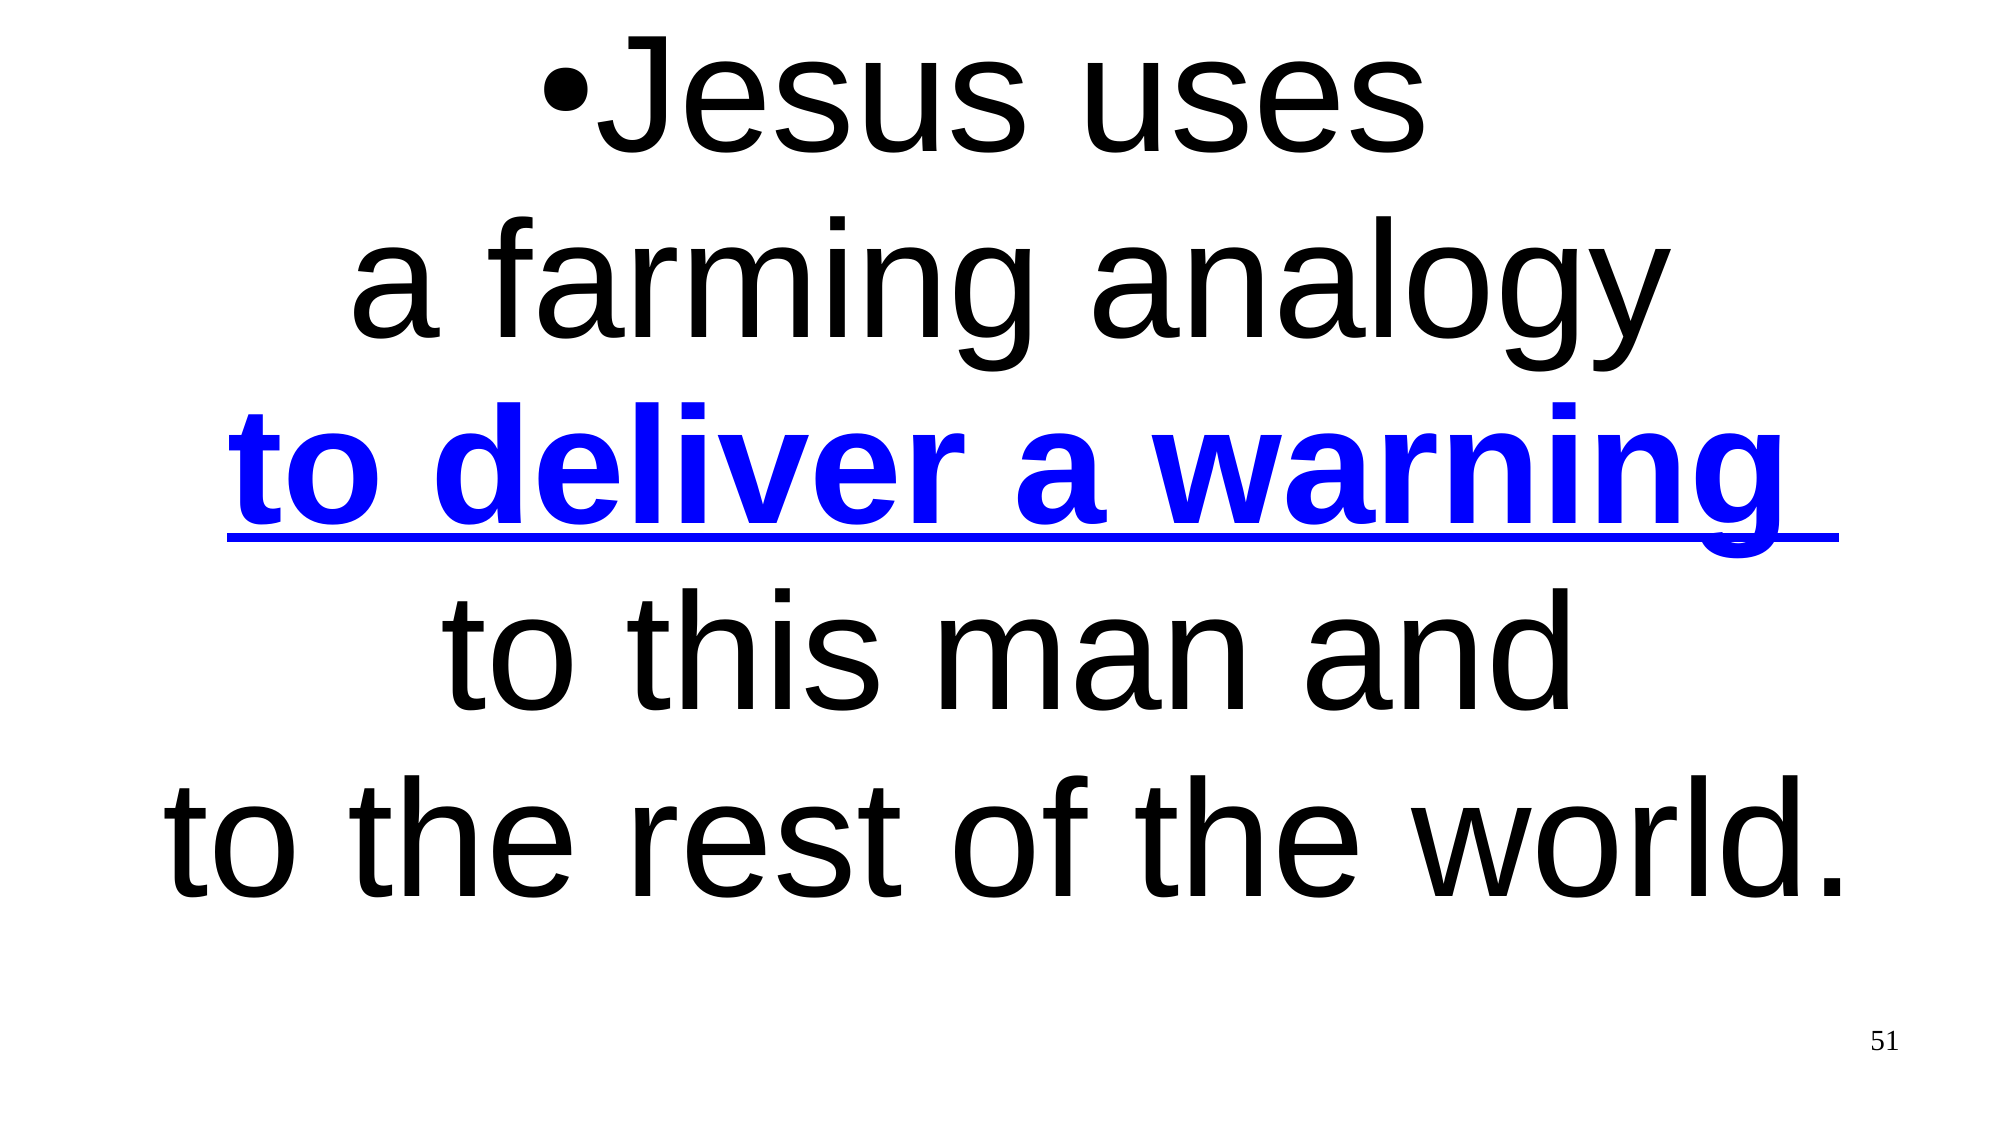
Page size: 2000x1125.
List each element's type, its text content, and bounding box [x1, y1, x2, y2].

list Jesus uses a farming analogy to deliver a warning to this man and to the rest of the world. [0, 0, 1996, 1123]
